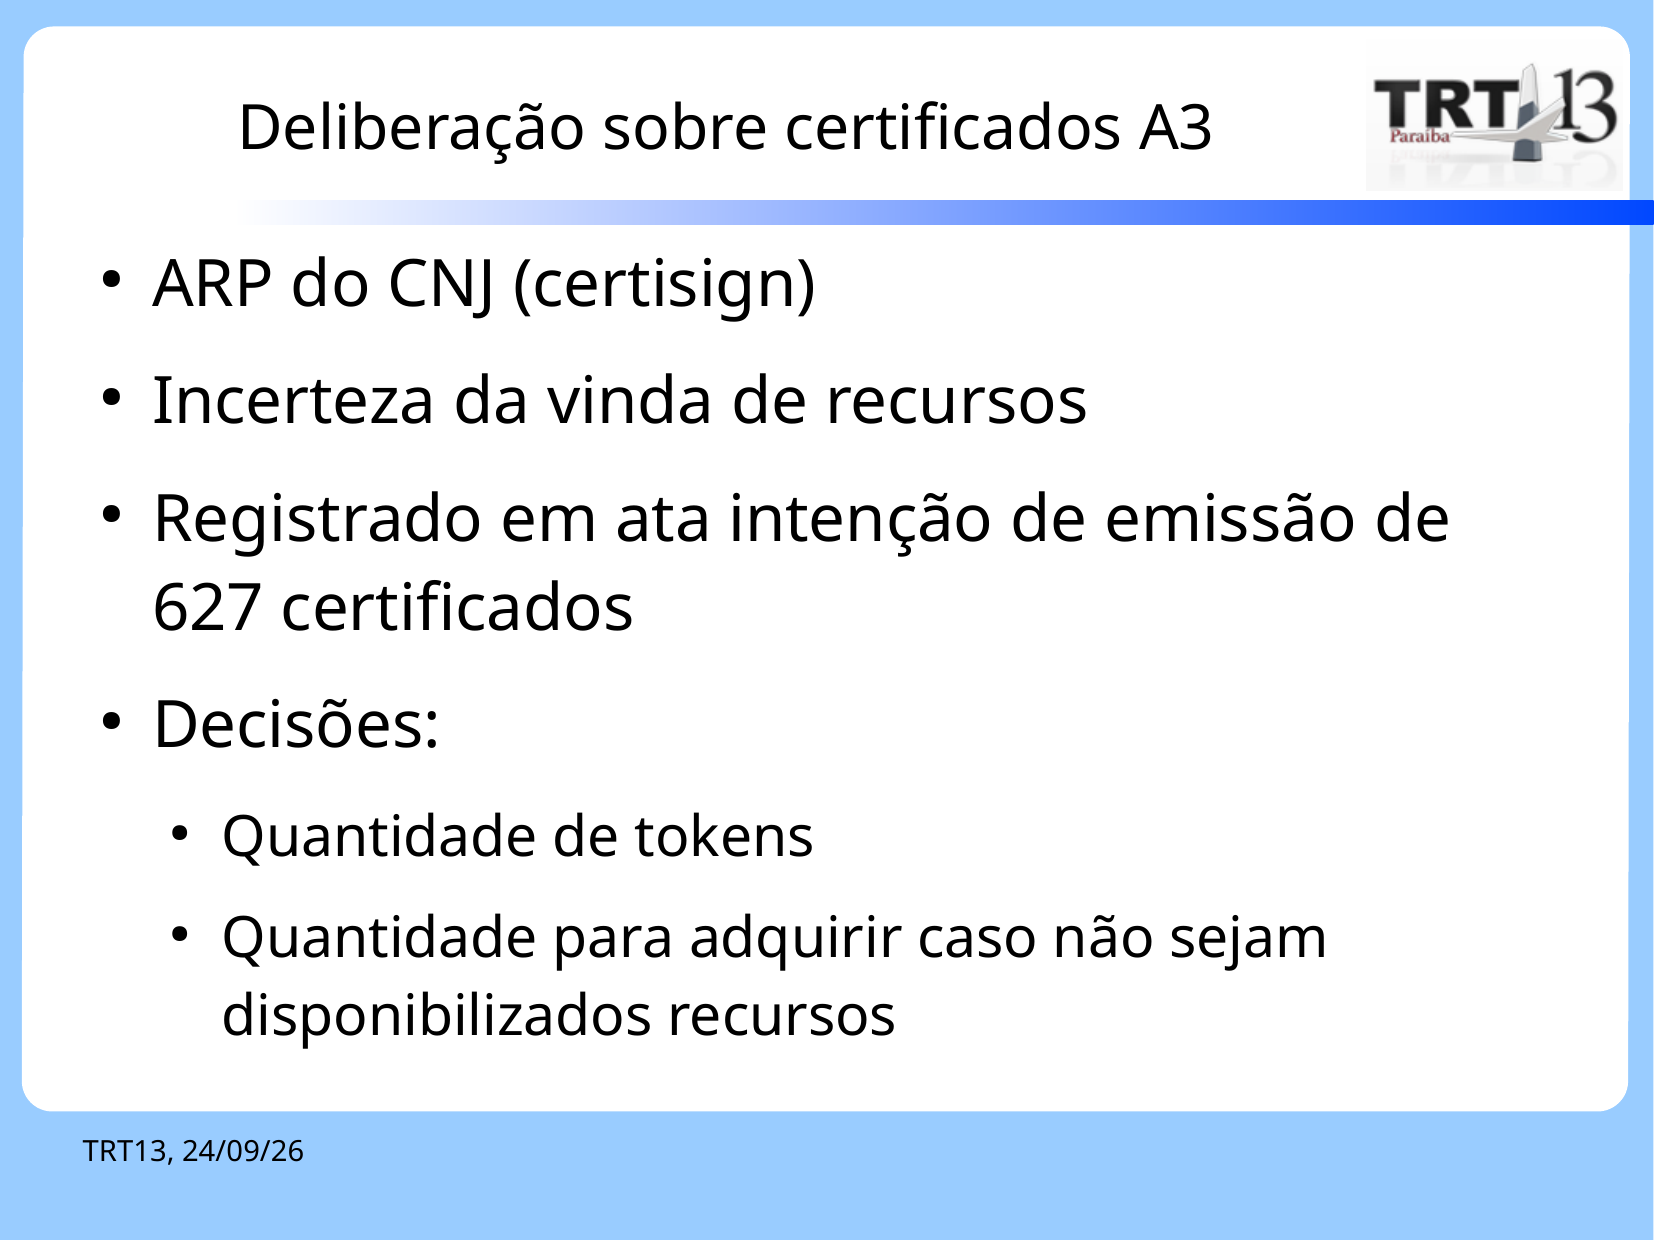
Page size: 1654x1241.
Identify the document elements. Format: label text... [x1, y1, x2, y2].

title Deliberação sobre certificados A3 [82, 49, 1371, 201]
picture [1366, 39, 1623, 191]
list ARP do CNJ (certisign) Incerteza da vinda de recursos Registrado em ata intenção de emissão de 627 certificados Decisões: Quantidade de tokens Quantidade para adquirir caso não sejam disponibilizados recursos [82, 236, 1571, 1055]
